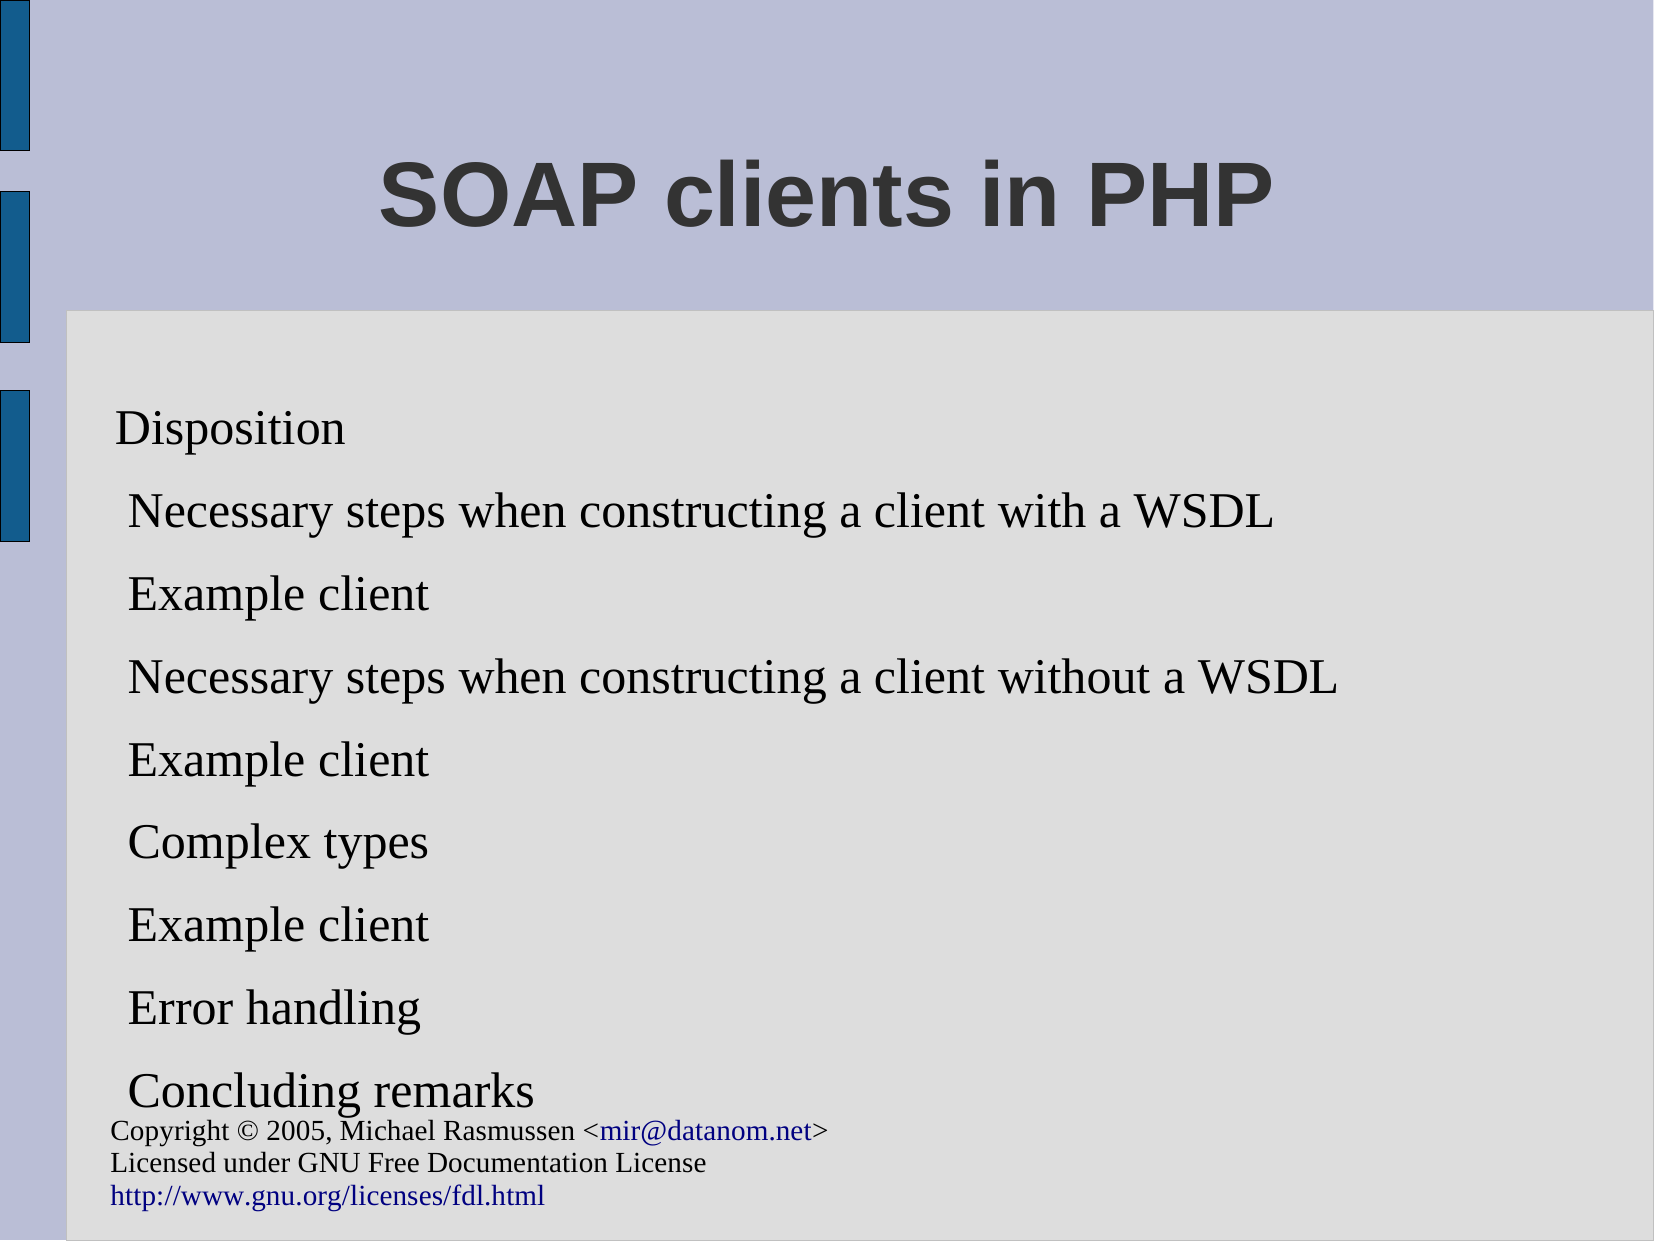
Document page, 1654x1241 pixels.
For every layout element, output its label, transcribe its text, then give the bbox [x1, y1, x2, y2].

text_box Disposition Necessary steps when constructing a client with a WSDL Example client Necessary steps when constructing a client without a WSDL Example client Complex types Example client Error handling Concluding remarks [115, 372, 1584, 1091]
title SOAP clients in PHP [121, 91, 1534, 299]
text_box Copyright © 2005, Michael Rasmussen <mir@datanom.net> Licensed under GNU Free Documentation License http://www.gnu.org/licenses/fdl.html [110, 1114, 1567, 1218]
